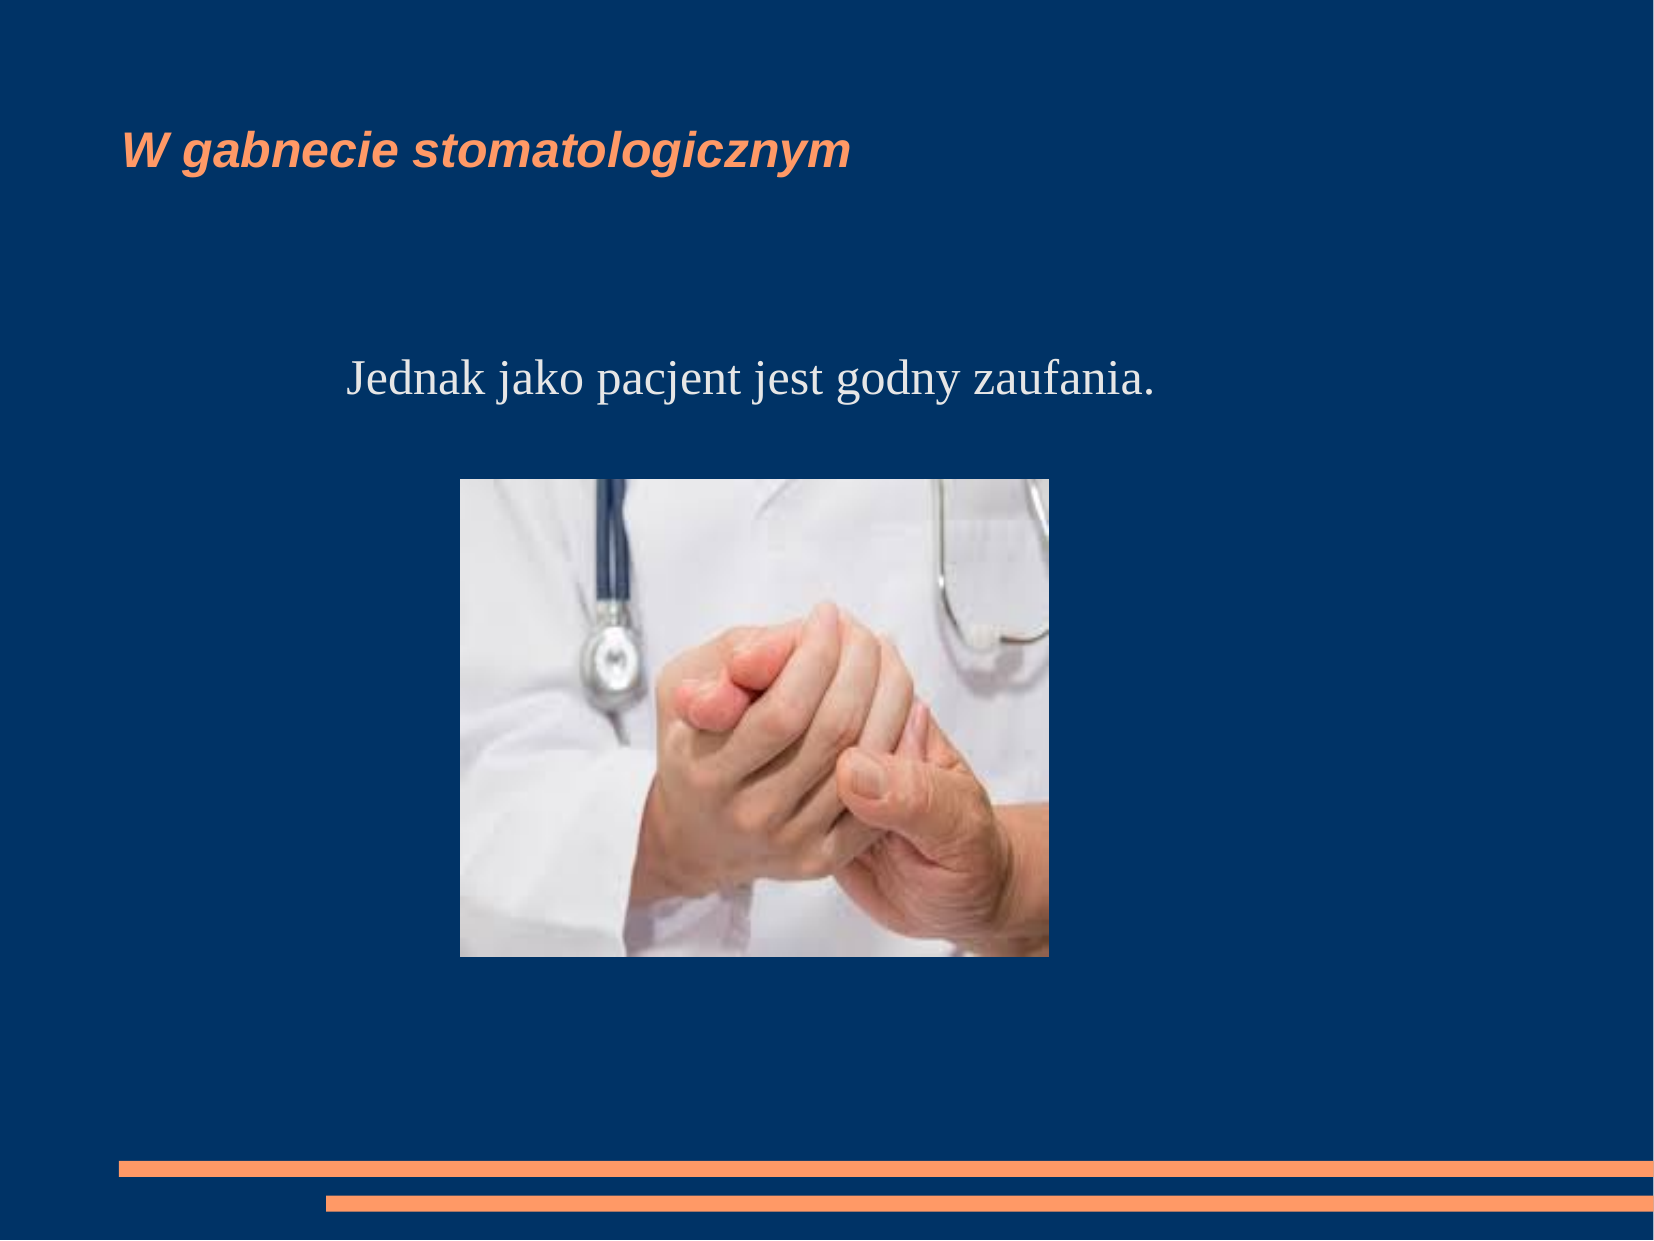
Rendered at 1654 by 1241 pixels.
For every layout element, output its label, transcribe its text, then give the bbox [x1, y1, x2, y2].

picture [460, 479, 1049, 957]
title W gabnecie stomatologicznym [121, 46, 1534, 254]
list Jednak jako pacjent jest godny zaufania. [121, 322, 1561, 1132]
